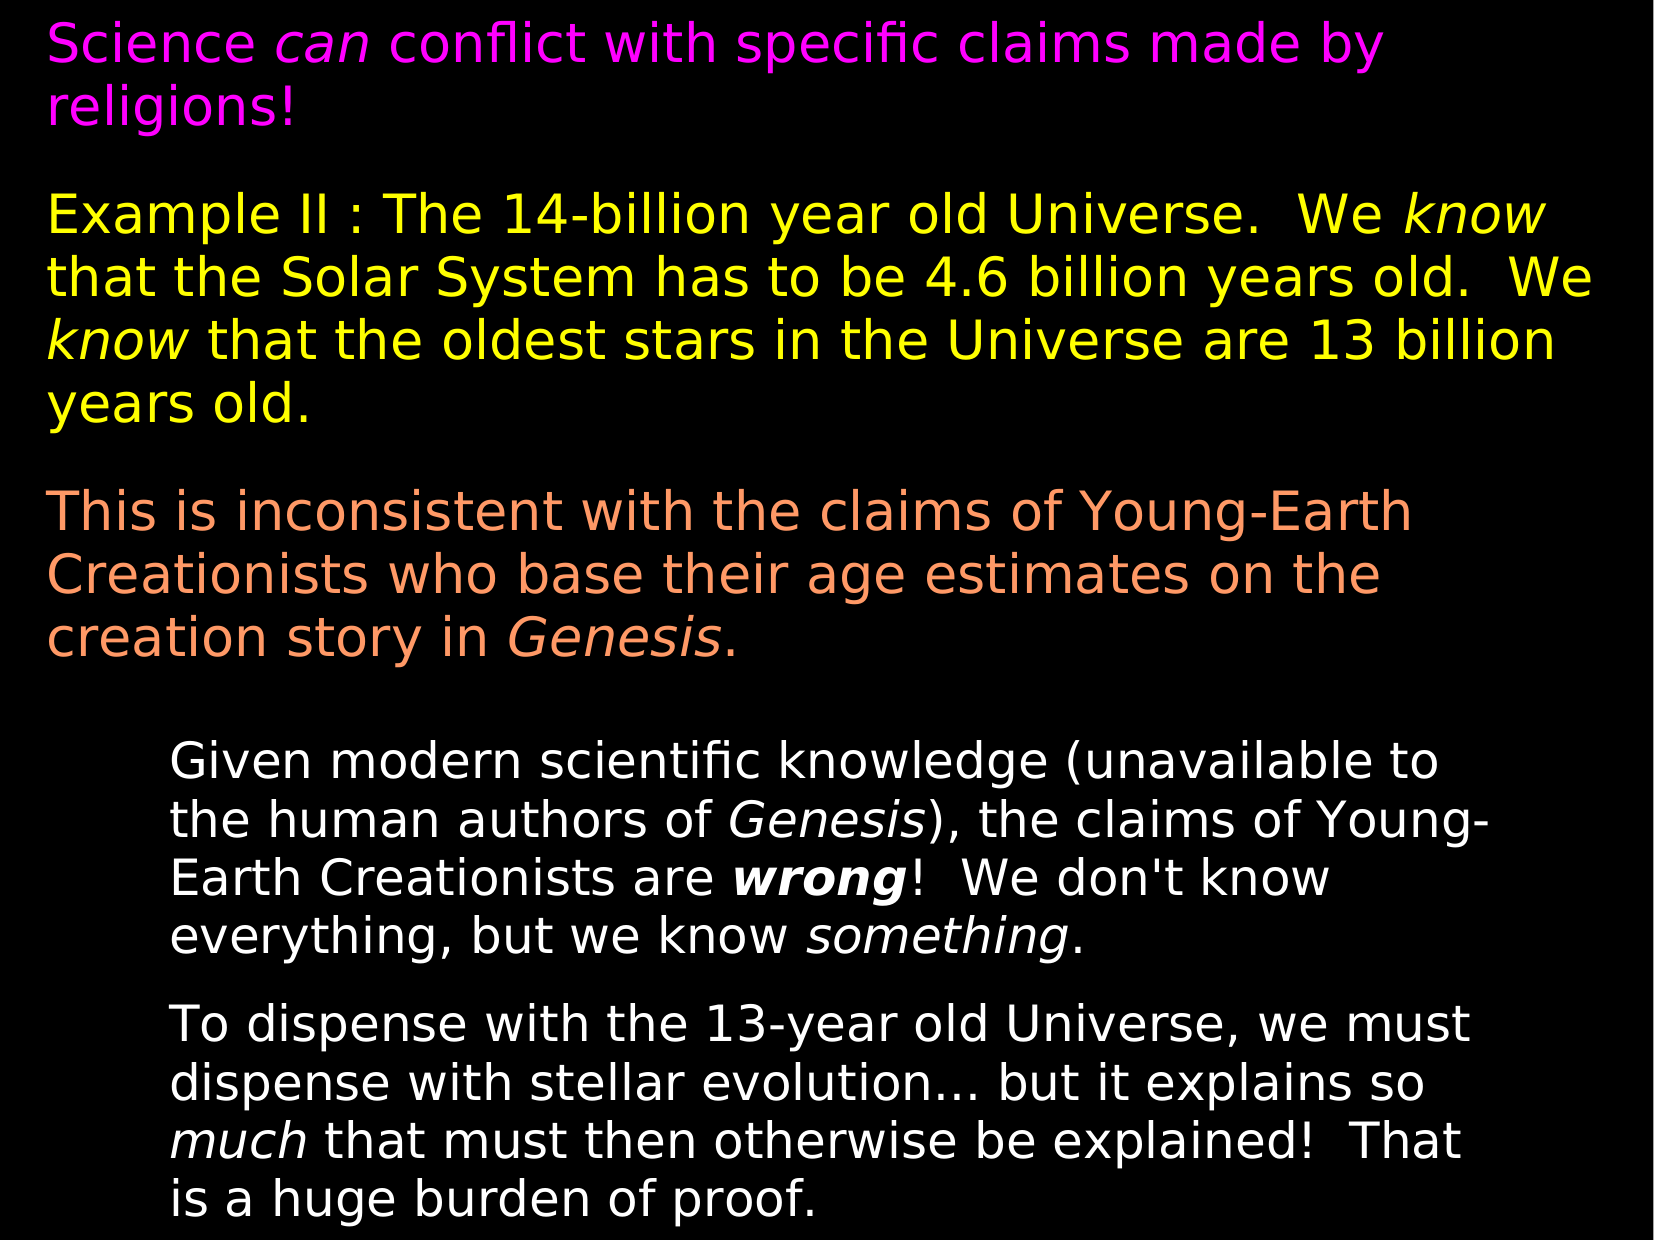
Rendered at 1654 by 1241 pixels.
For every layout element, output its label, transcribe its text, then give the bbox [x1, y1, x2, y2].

text_box Science can conflict with specific claims made by religions! Example II : The 14-billion year old Universe. We know that the Solar System has to be 4.6 billion years old. We know that the oldest stars in the Universe are 13 billion years old. This is inconsistent with the claims of Young-Earth Creationists who base their age estimates on the creation story in Genesis. [27, 0, 1632, 681]
text_box Given modern scientific knowledge (unavailable to the human authors of Genesis), the claims of Young-Earth Creationists are wrong! We don't know everything, but we know something. To dispense with the 13-year old Universe, we must dispense with stellar evolution... but it explains so much that must then otherwise be explained! That is a huge burden of proof. [150, 720, 1519, 1241]
